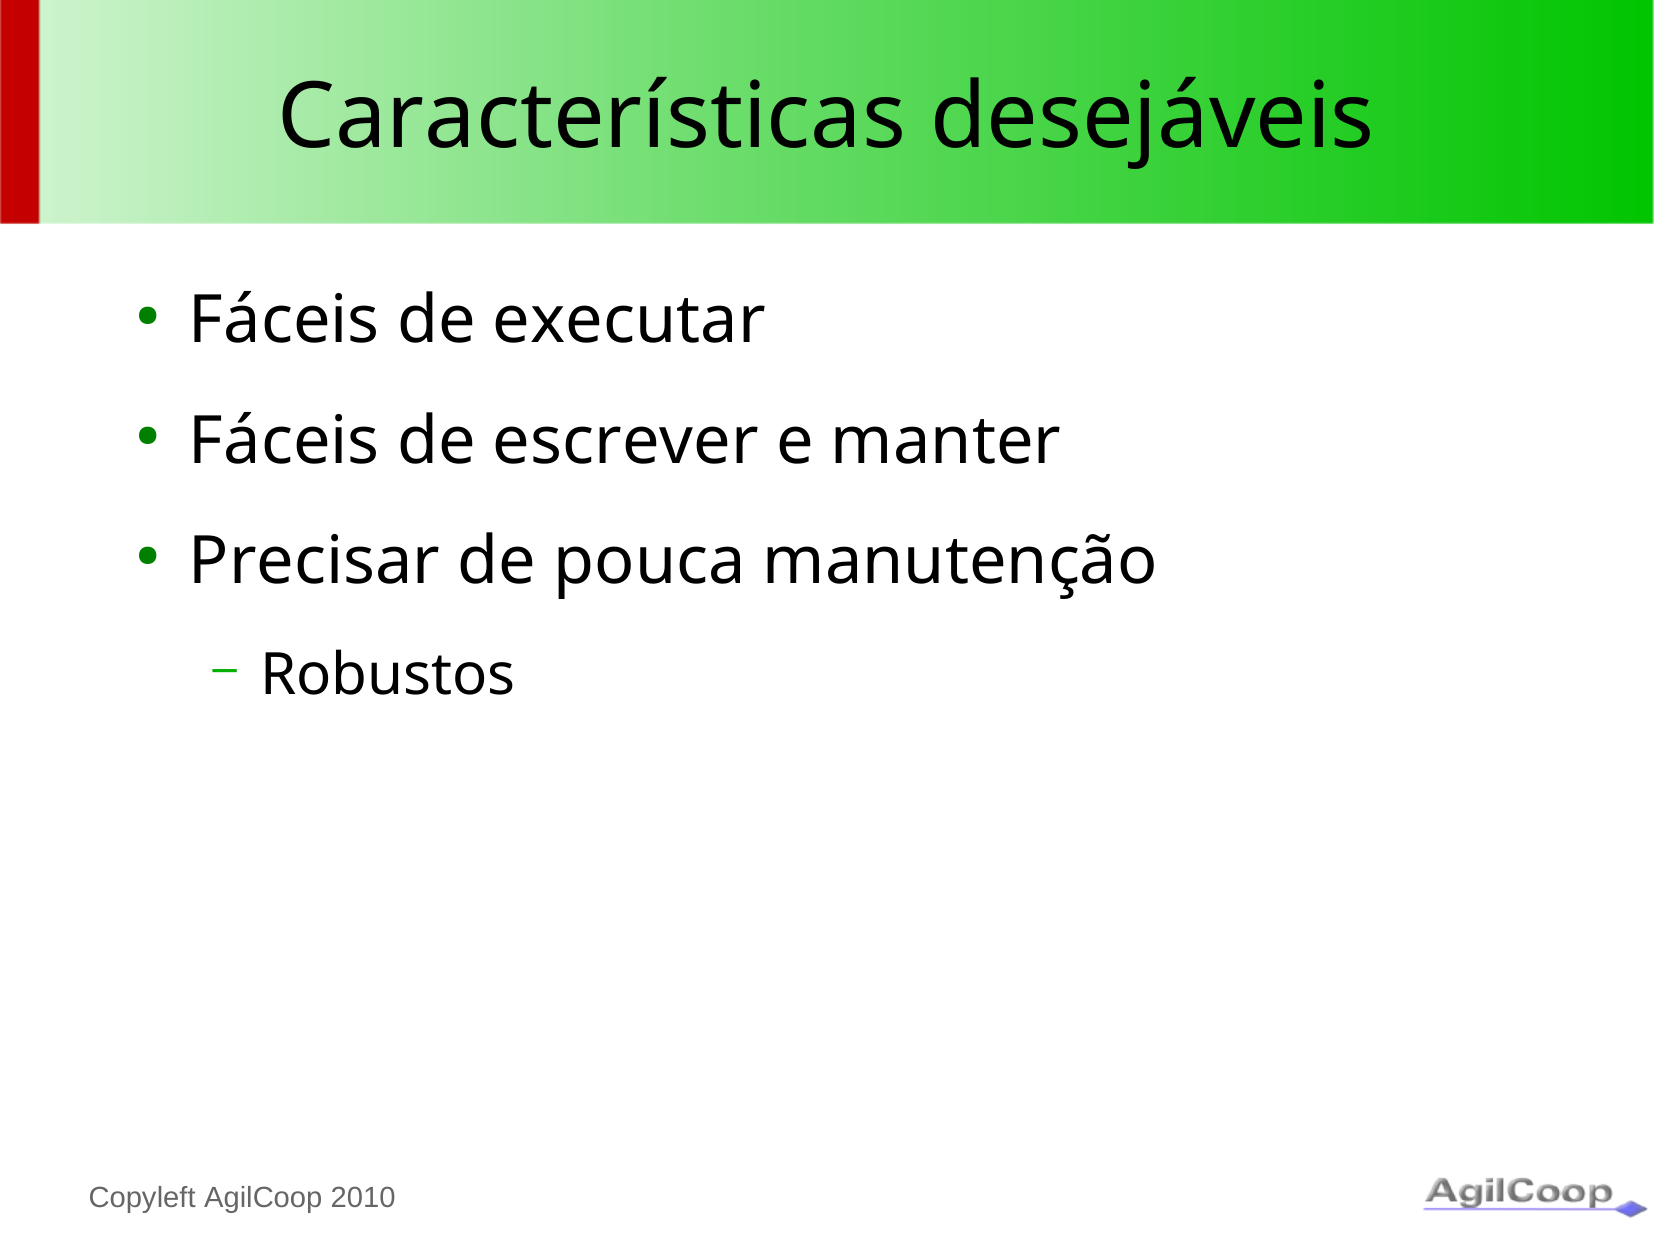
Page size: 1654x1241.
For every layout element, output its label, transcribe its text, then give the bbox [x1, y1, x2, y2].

list Fáceis de executar Fáceis de escrever e manter Precisar de pouca manutenção Robustos [118, 271, 1607, 1123]
title Características desejáveis [82, 8, 1571, 216]
picture [0, 0, 1654, 1241]
